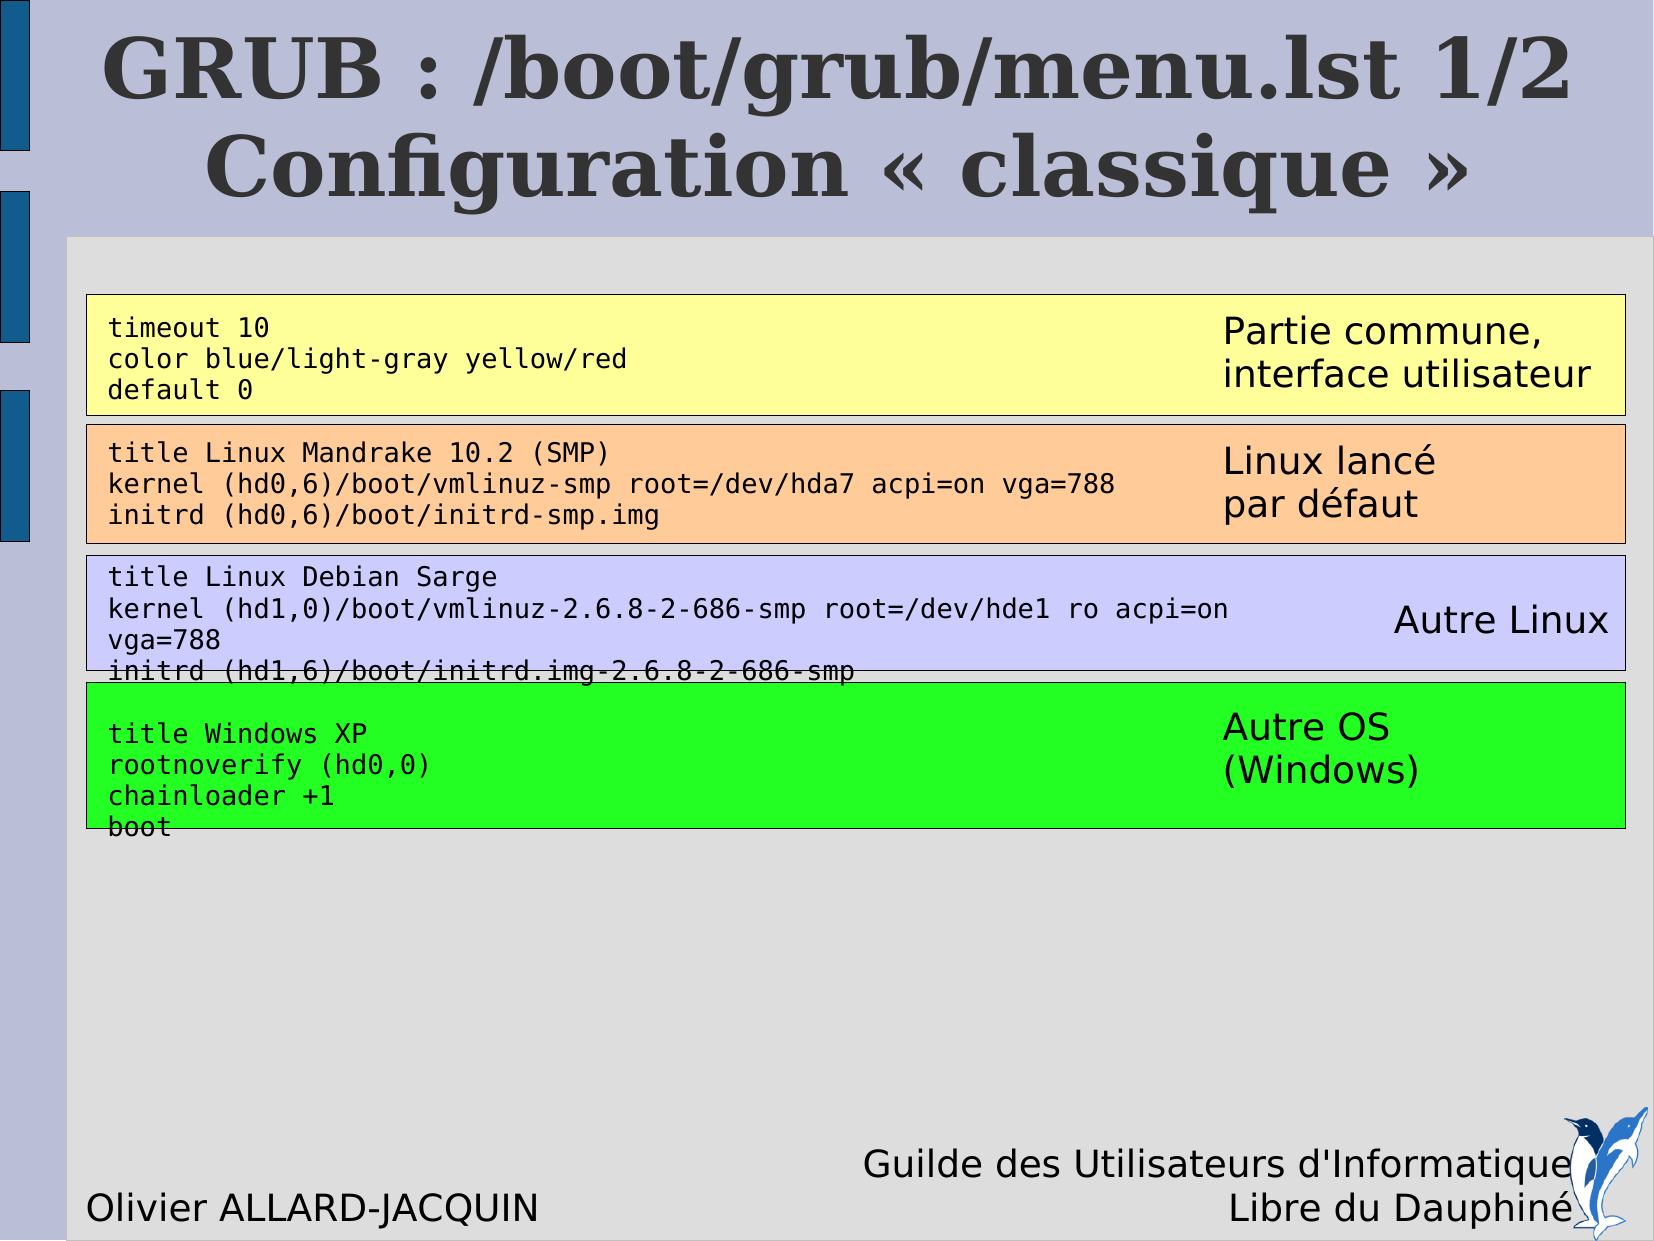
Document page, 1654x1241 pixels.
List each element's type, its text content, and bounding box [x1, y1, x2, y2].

text_box Autre Linux [1379, 591, 1620, 651]
text_box [86, 424, 92, 544]
text_box [1371, 555, 1626, 671]
text_box Partie commune, interface utilisateur [1207, 302, 1598, 405]
picture [1564, 1107, 1648, 1241]
title GRUB : /boot/grub/menu.lst 1/2 Configuration « classique » [43, 14, 1636, 222]
text_box [86, 294, 1626, 416]
text_box [86, 682, 92, 829]
text_box Linux lancé par défaut [1207, 432, 1447, 535]
text_box [1371, 424, 1626, 544]
text_box Autre OS (Windows) [1207, 698, 1432, 800]
text_box [86, 555, 92, 671]
text_box [164, 364, 777, 1124]
text_box [1371, 682, 1626, 829]
text_box timeout 10 color blue/light-gray yellow/red default 0 title Linux Mandrake 10.2 (SMP) kernel (hd0,6)/boot/vmlinuz-smp root=/dev/hda7 acpi=on vga=788 initrd (hd0,6)/boot/initrd-smp.img title Linux Debian Sarge kernel (hd1,0)/boot/vmlinuz-2.6.8-2-686-smp root=/dev/hde1 ro acpi=on vga=788 initrd (hd1,6)/boot/initrd.img-2.6.8-2-686-smp title Windows XP rootnoverify (hd0,0) chainloader +1 boot [92, 304, 1371, 875]
